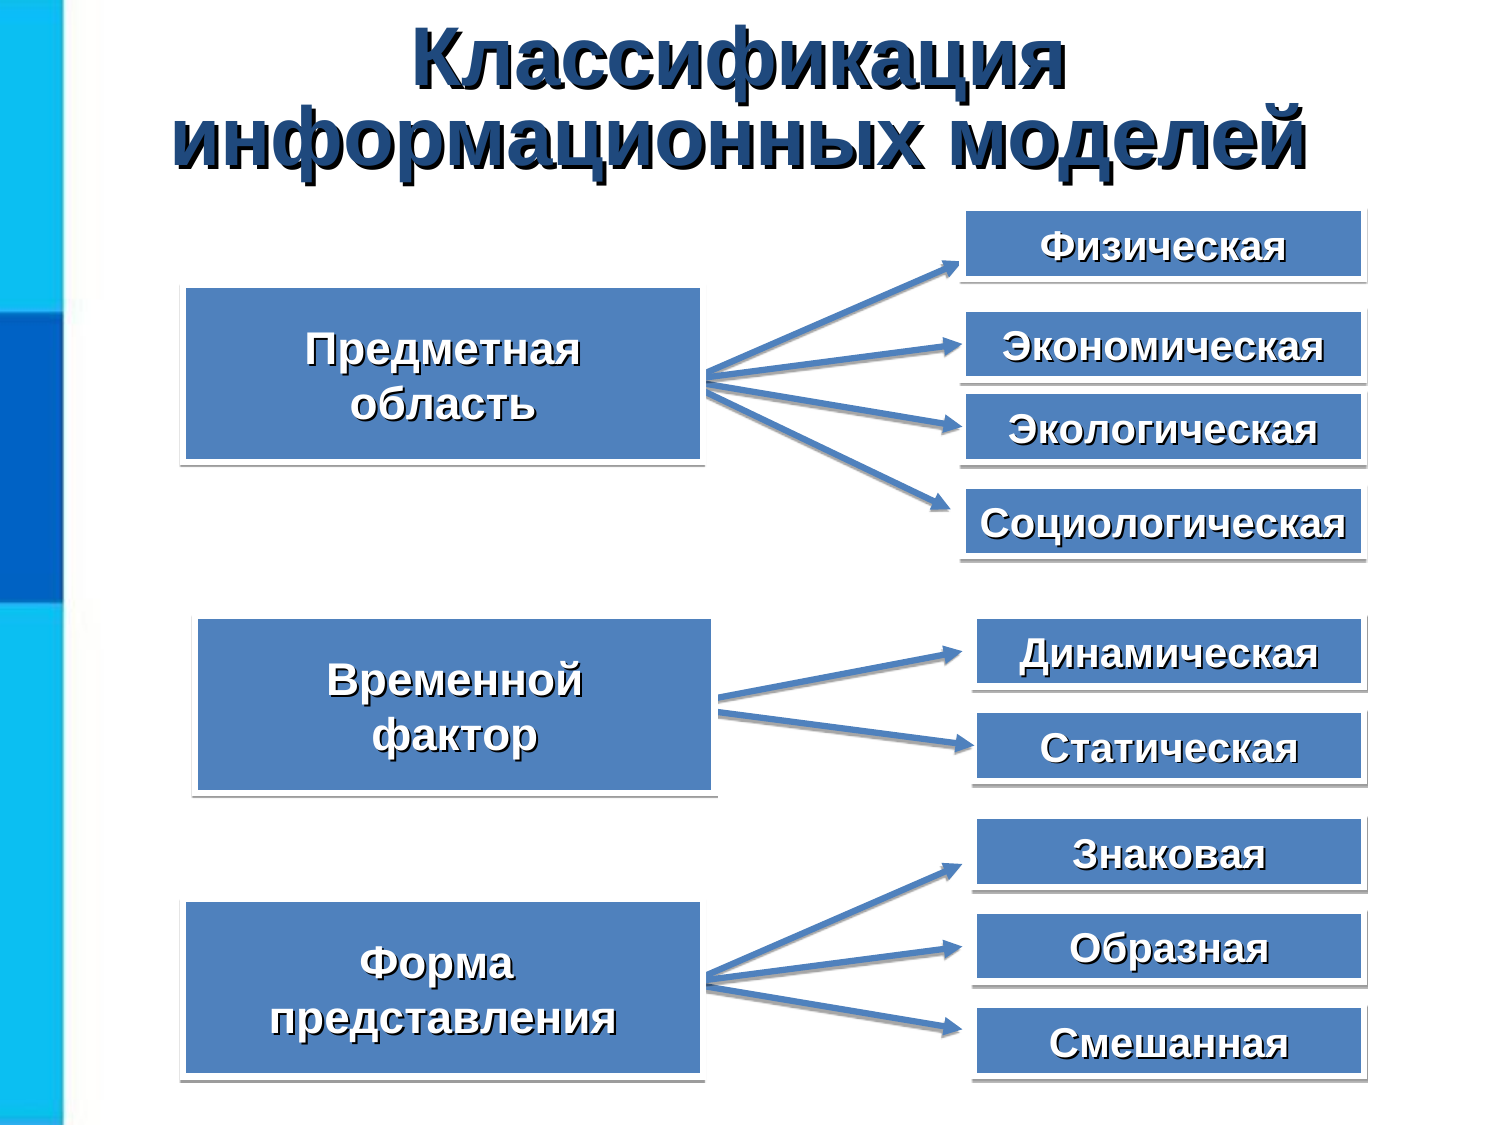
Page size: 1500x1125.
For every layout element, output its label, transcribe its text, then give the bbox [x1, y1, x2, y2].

text_box Социологическая [962, 485, 1365, 557]
text_box Образная [974, 910, 1365, 982]
text_box Классификация информационных моделей [53, 30, 1426, 173]
text_box Статическая [974, 710, 1365, 781]
text_box Физическая [962, 208, 1365, 279]
picture [0, 0, 1500, 1125]
text_box Экономическая [962, 308, 1365, 380]
text_box Форма представления [183, 899, 703, 1077]
text_box Экологическая [962, 391, 1365, 463]
text_box Динамическая [974, 615, 1365, 687]
text_box Смешанная [974, 1005, 1365, 1077]
text_box Предметная область [183, 284, 703, 463]
text_box Временной фактор [194, 615, 715, 793]
text_box Знаковая [974, 816, 1365, 888]
